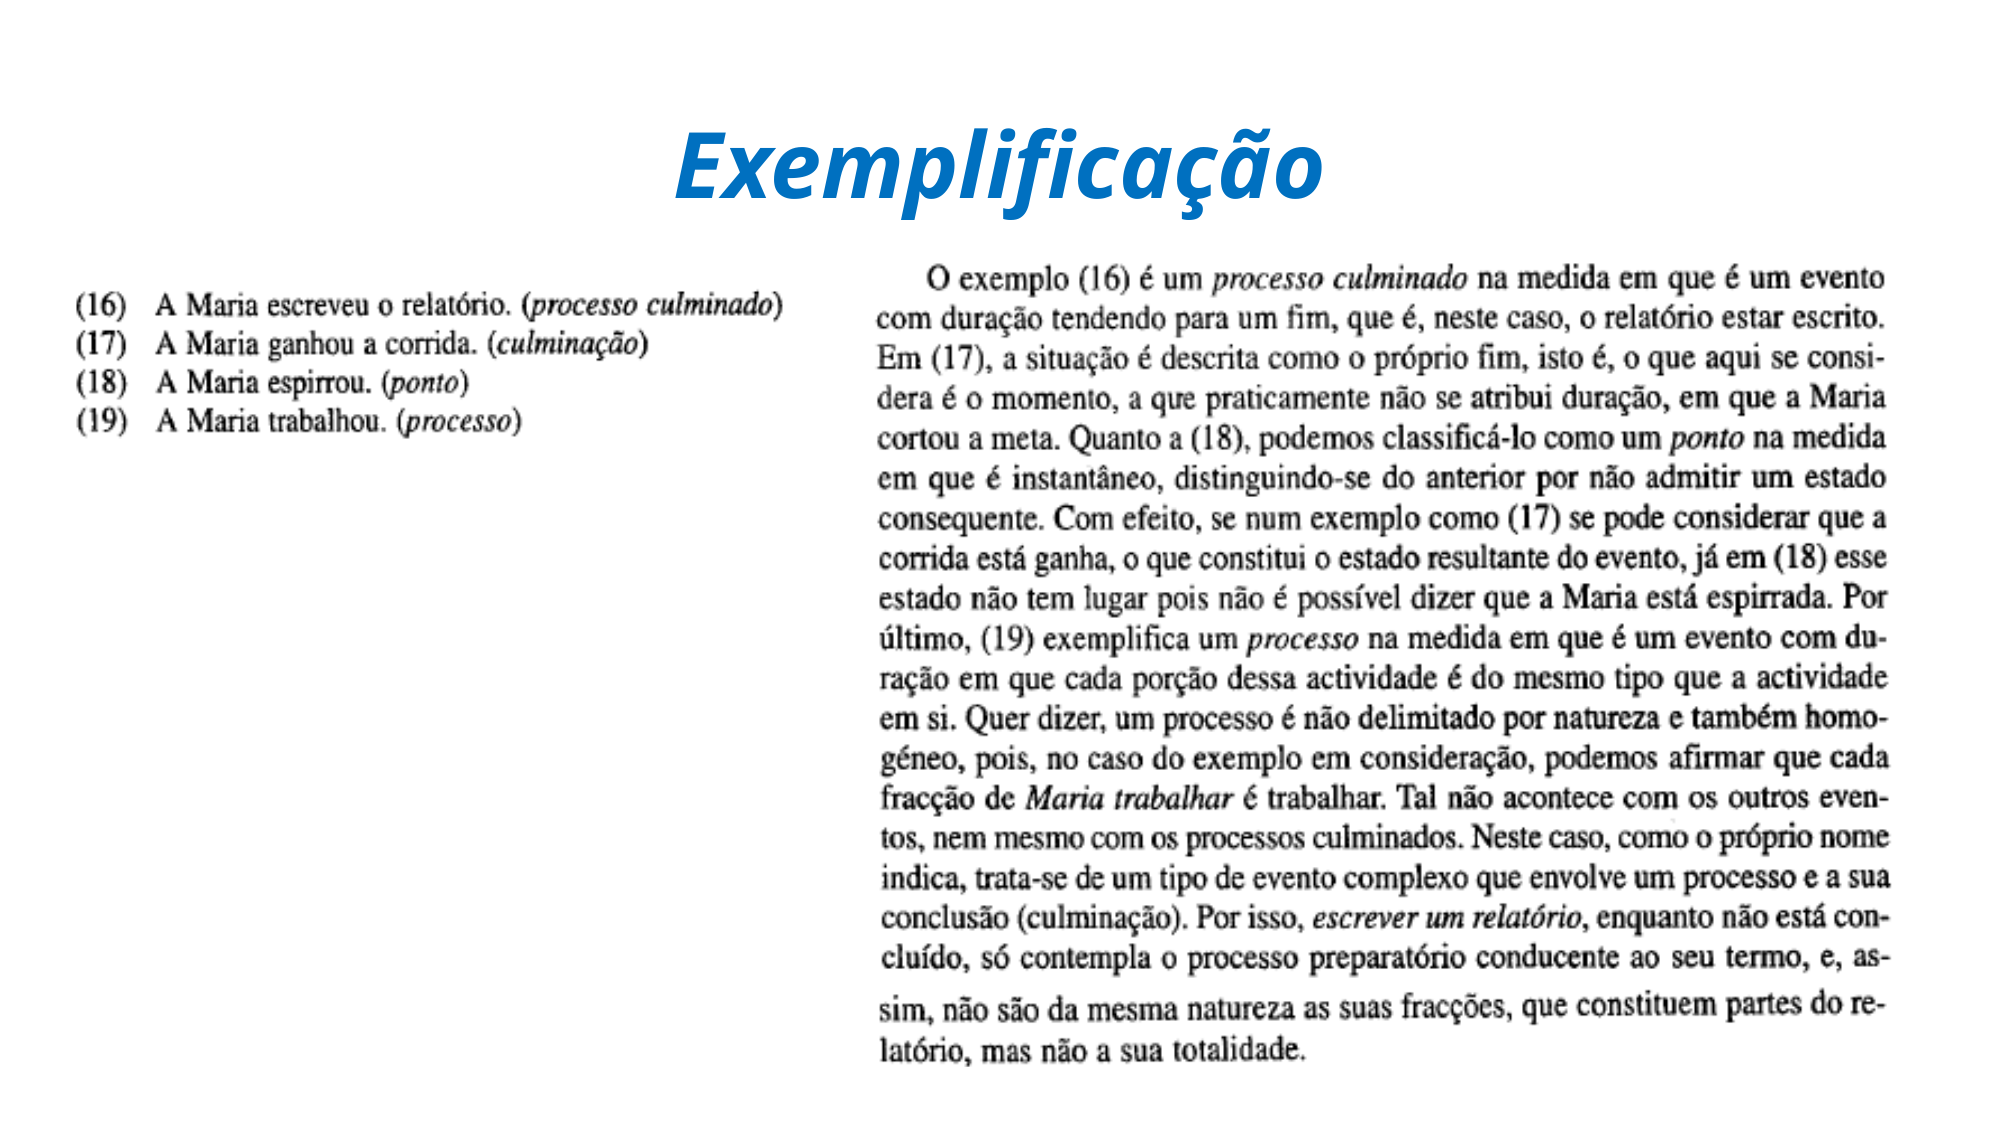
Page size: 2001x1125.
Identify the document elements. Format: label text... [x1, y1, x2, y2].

picture [849, 242, 1913, 1067]
title Exemplificação [137, 59, 1863, 278]
picture [26, 277, 834, 452]
